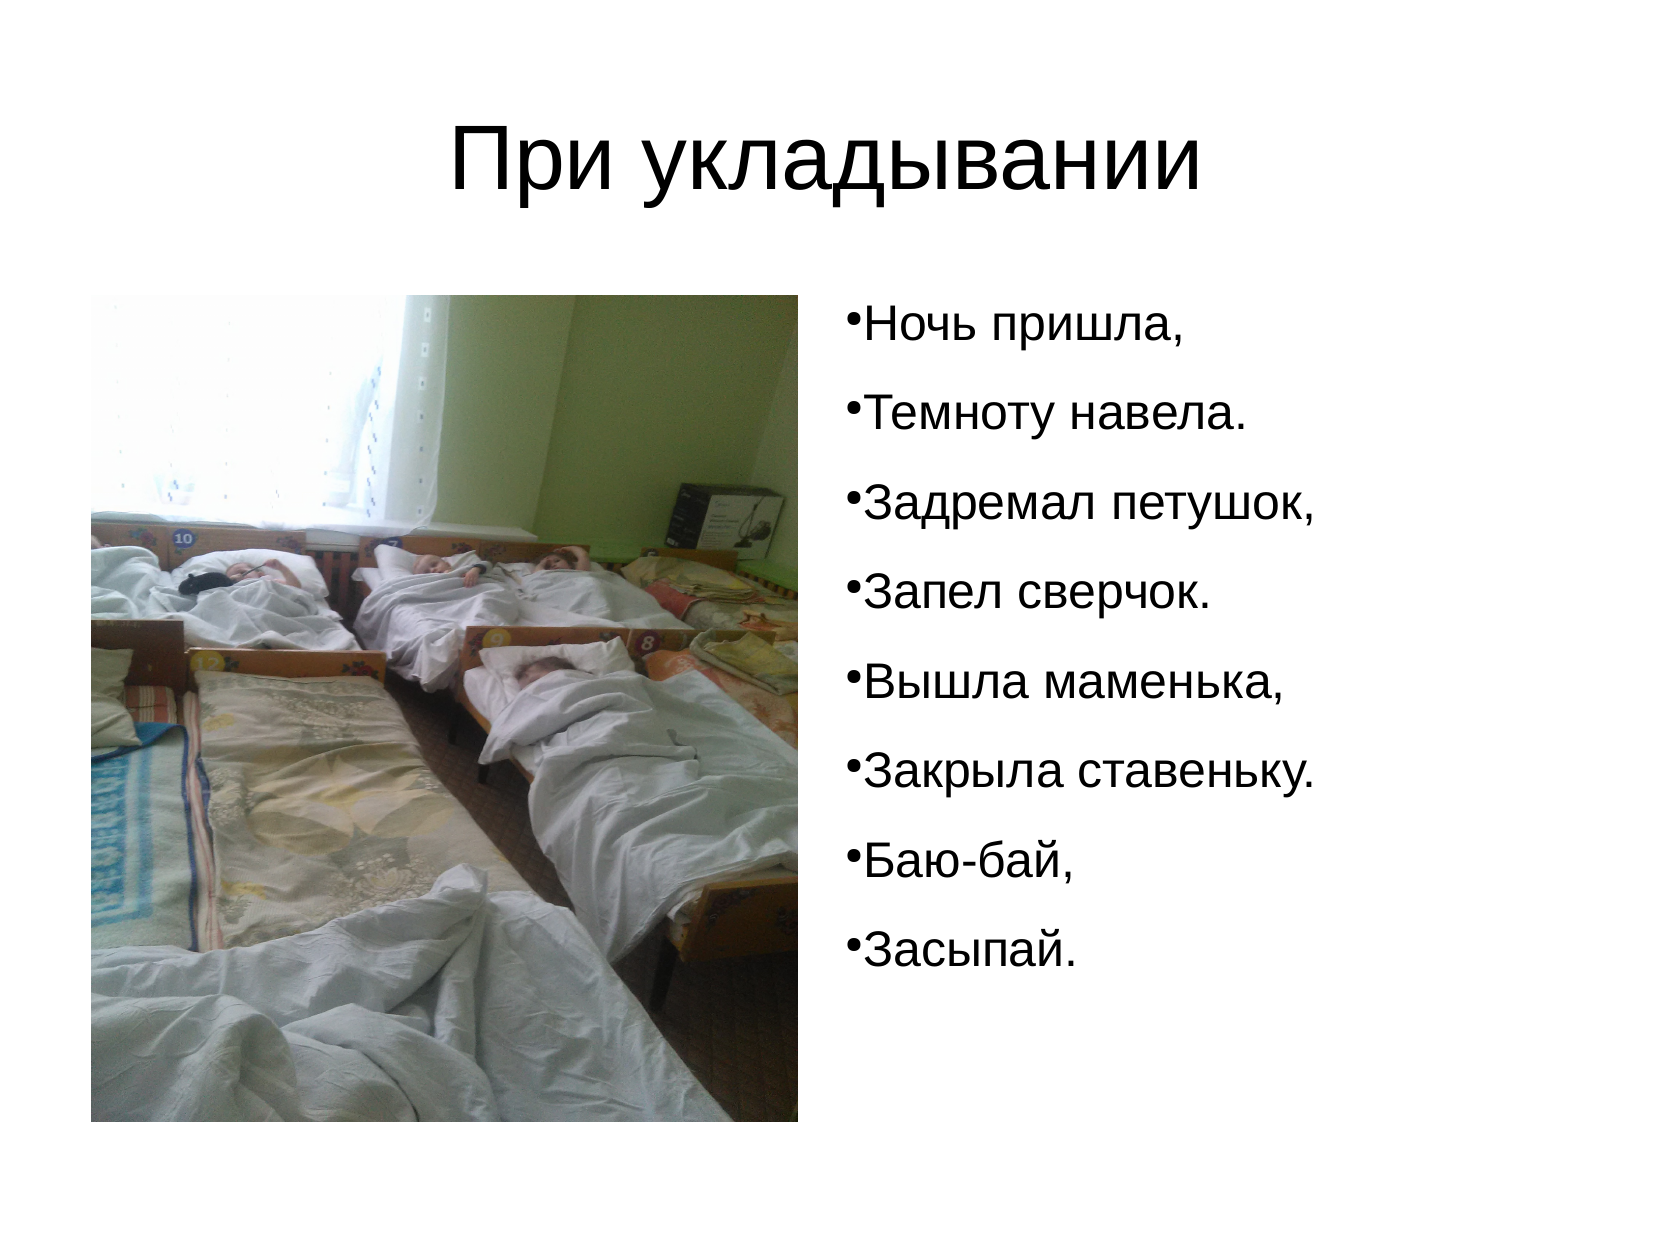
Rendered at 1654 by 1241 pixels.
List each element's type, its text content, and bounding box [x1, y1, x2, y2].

title При укладывании [82, 49, 1571, 257]
list Ночь пришла, Темноту навела. Задремал петушок, Запел сверчок. Вышла маменька, Закрыла ставеньку. Баю-бай, Засыпай. [845, 290, 1572, 1109]
picture [91, 295, 798, 1122]
